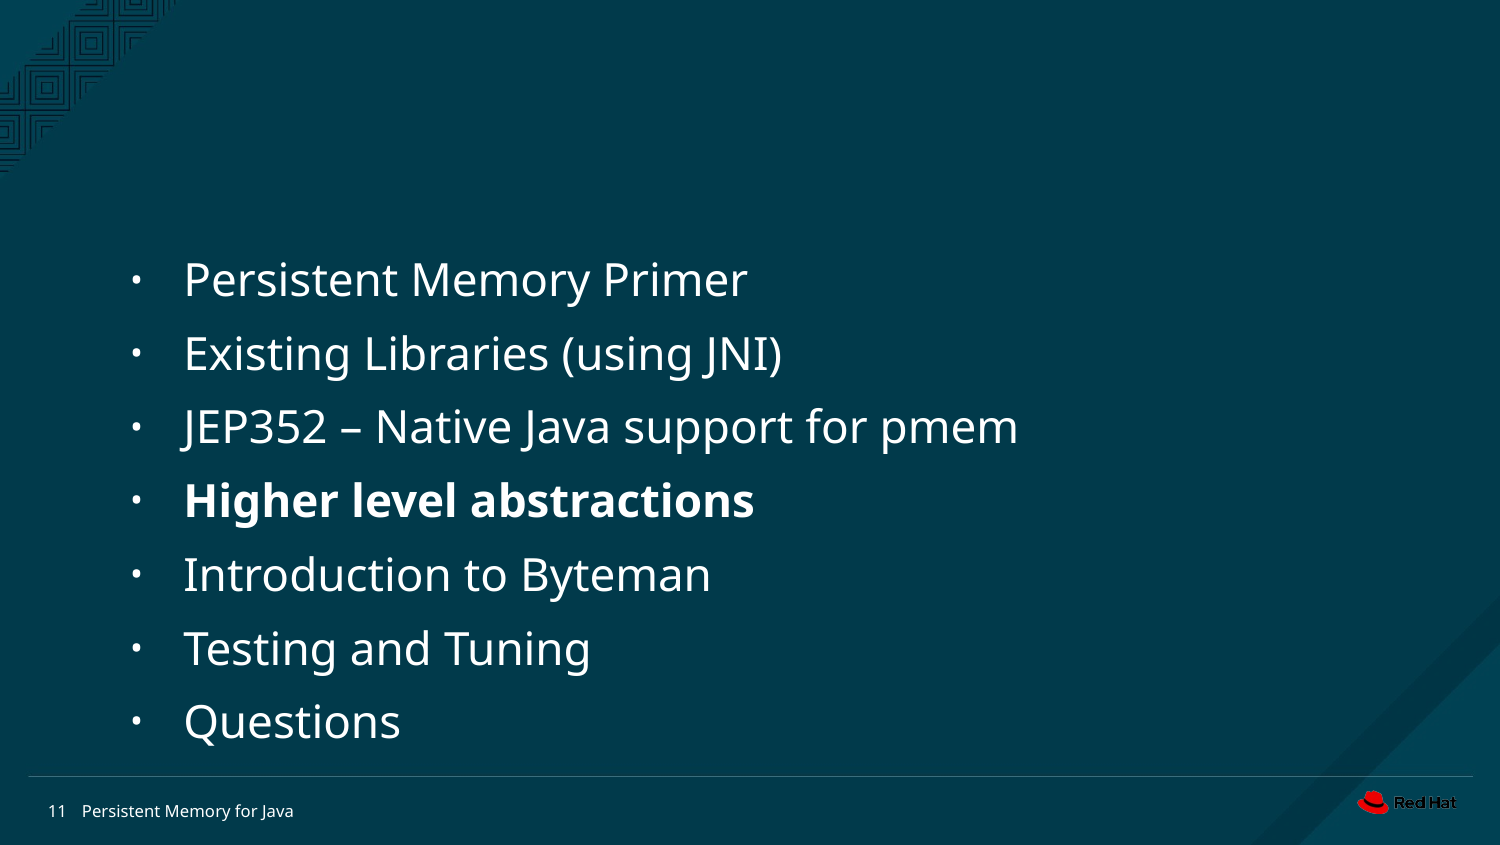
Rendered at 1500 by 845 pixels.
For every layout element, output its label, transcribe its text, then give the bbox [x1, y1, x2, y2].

picture [1406, 800, 1413, 808]
list Persistent Memory Primer Existing Libraries (using JNI) JEP352 – Native Java support for pmem Higher level abstractions Introduction to Byteman Testing and Tuning Questions [112, 247, 1388, 316]
picture [1430, 797, 1449, 808]
picture [1395, 797, 1404, 808]
picture [1416, 797, 1425, 808]
picture [99, 38, 103, 49]
picture [1358, 791, 1388, 813]
picture [1451, 797, 1455, 808]
